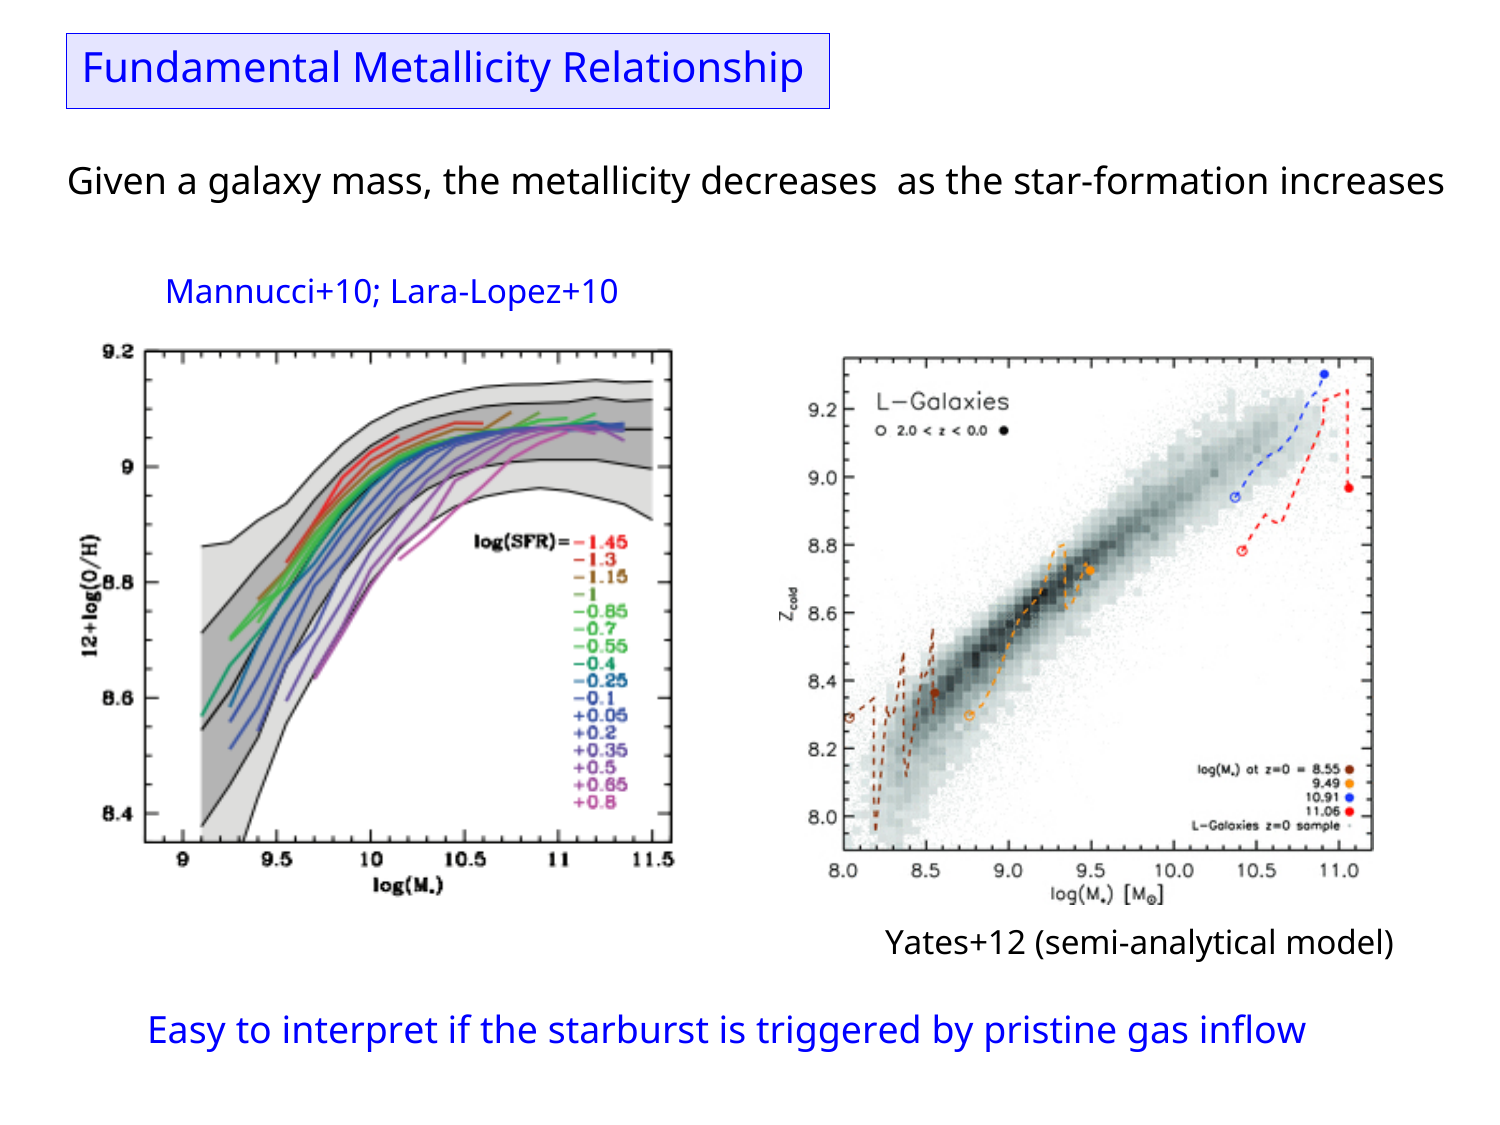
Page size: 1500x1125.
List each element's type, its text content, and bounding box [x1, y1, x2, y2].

text_box Given a galaxy mass, the metallicity decreases as the star-formation increases [52, 149, 1468, 210]
text_box Easy to interpret if the starburst is triggered by pristine gas inflow [132, 998, 1371, 1059]
text_box Fundamental Metallicity Relationship [66, 33, 830, 109]
picture [63, 337, 701, 901]
text_box Mannucci+10; Lara-Lopez+10 [150, 262, 617, 318]
picture [779, 355, 1374, 905]
text_box Yates+12 (semi-analytical model) [870, 914, 1405, 970]
